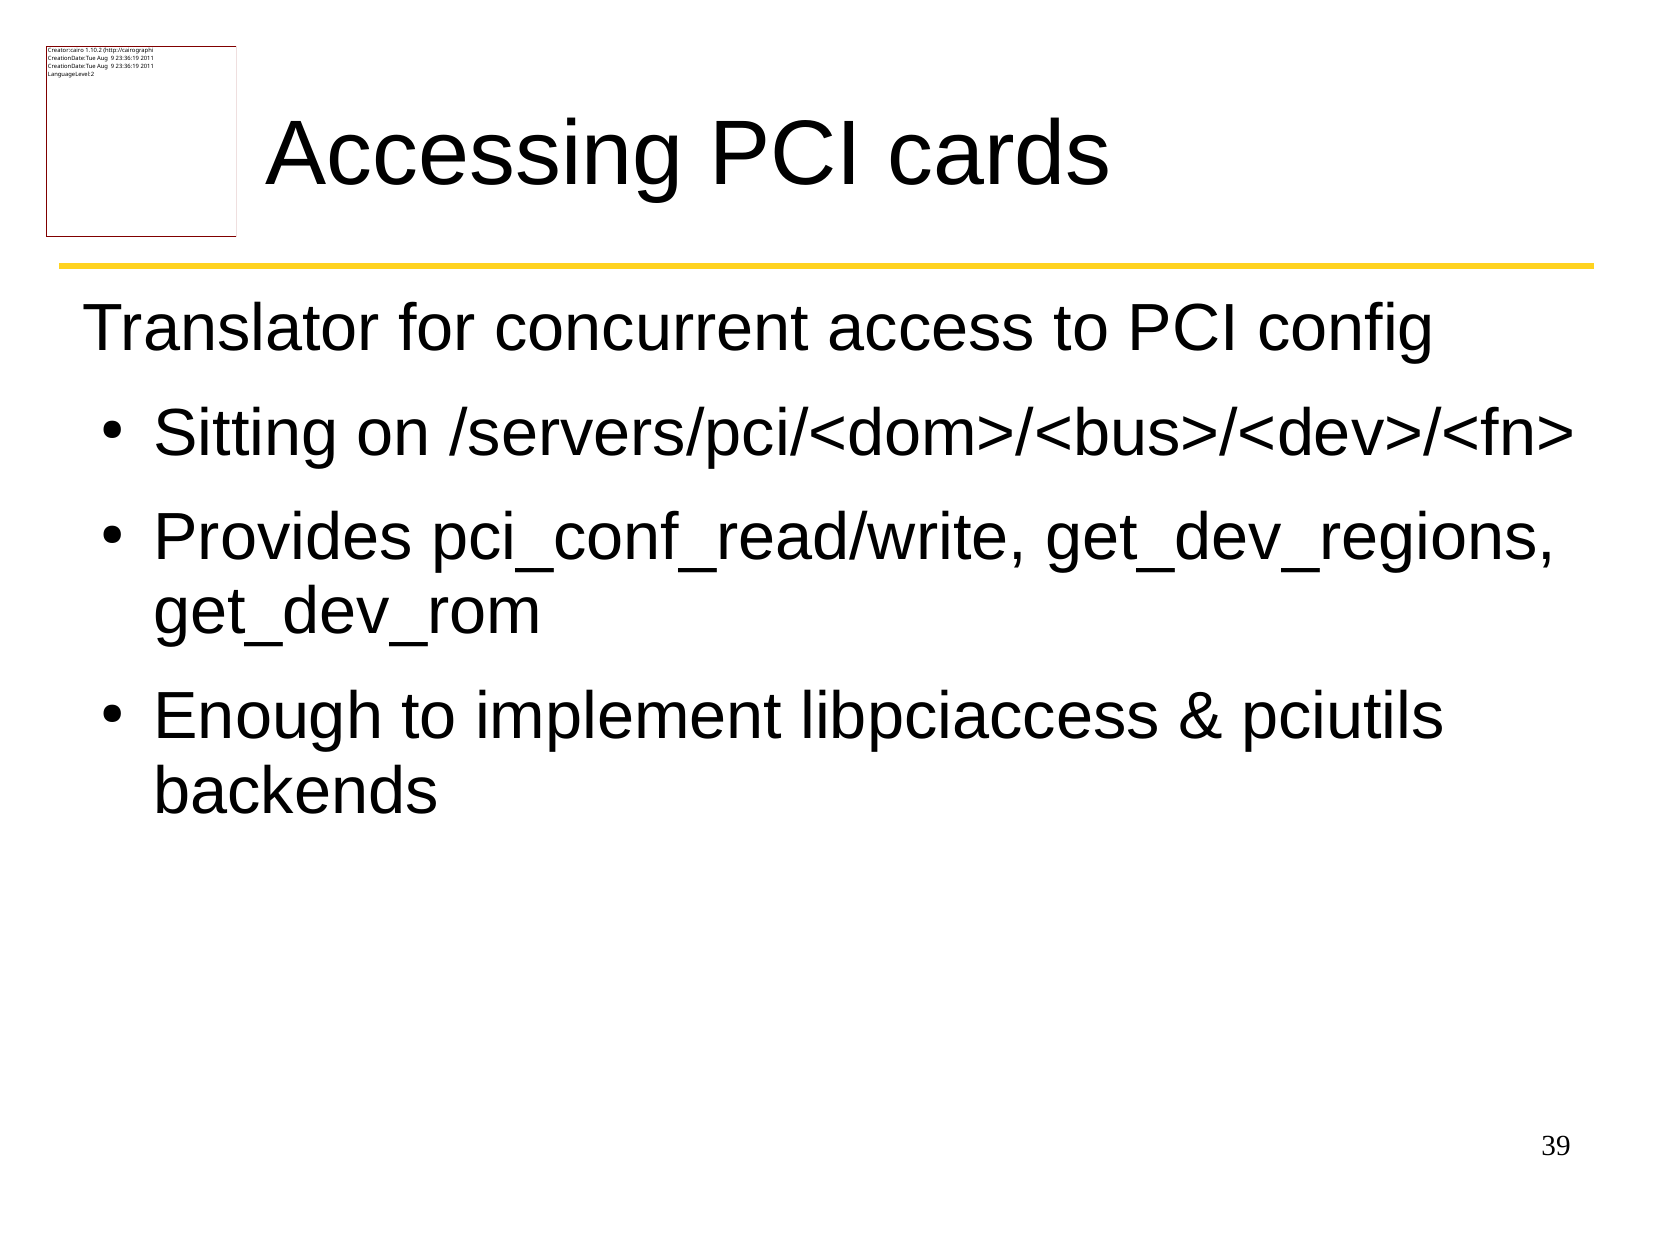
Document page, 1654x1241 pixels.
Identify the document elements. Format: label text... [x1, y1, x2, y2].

list Translator for concurrent access to PCI config Sitting on /servers/pci/<dom>/<bus>/<dev>/<fn> Provides pci_conf_read/write, get_dev_regions, get_dev_rom Enough to implement libpciaccess & pciutils backends [82, 290, 1625, 1152]
title Accessing PCI cards [265, 49, 1571, 257]
